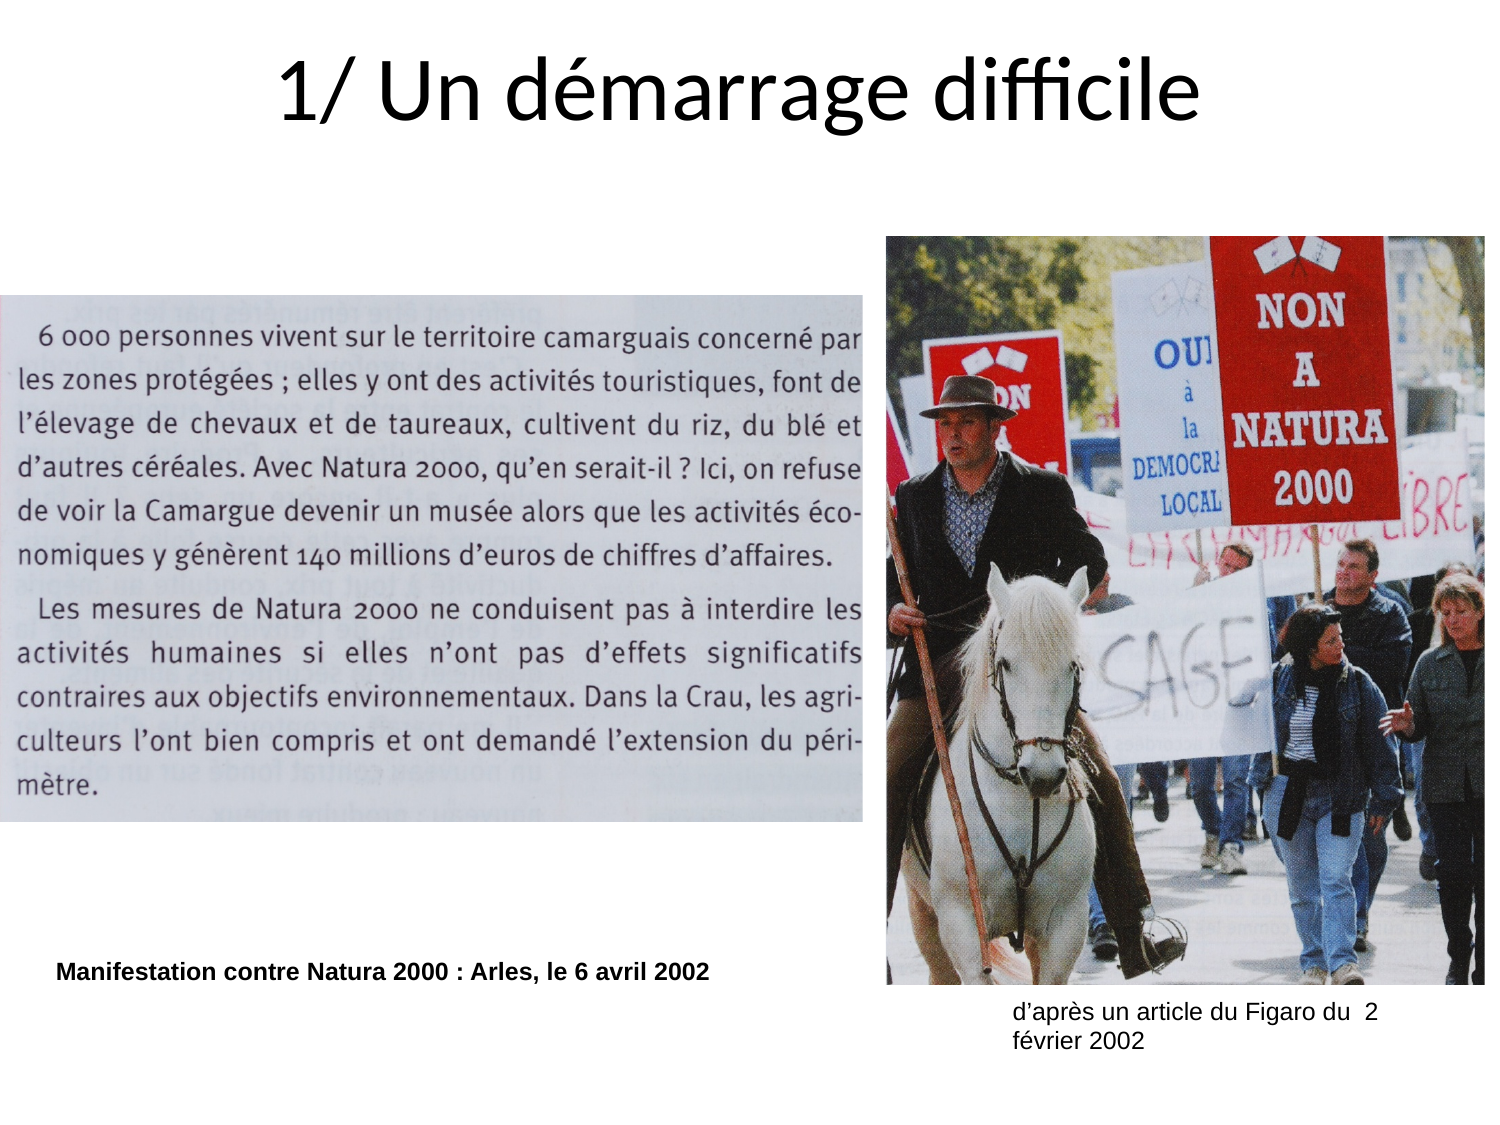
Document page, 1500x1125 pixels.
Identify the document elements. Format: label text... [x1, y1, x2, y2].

picture [0, 295, 863, 822]
text_box Manifestation contre Natura 2000 : Arles, le 6 avril 2002 [41, 948, 791, 1023]
title 1/ Un démarrage difficile [75, 21, 1423, 257]
text_box d’après un article du Figaro du 2 février 2002 [998, 987, 1447, 1093]
picture [885, 236, 1485, 985]
